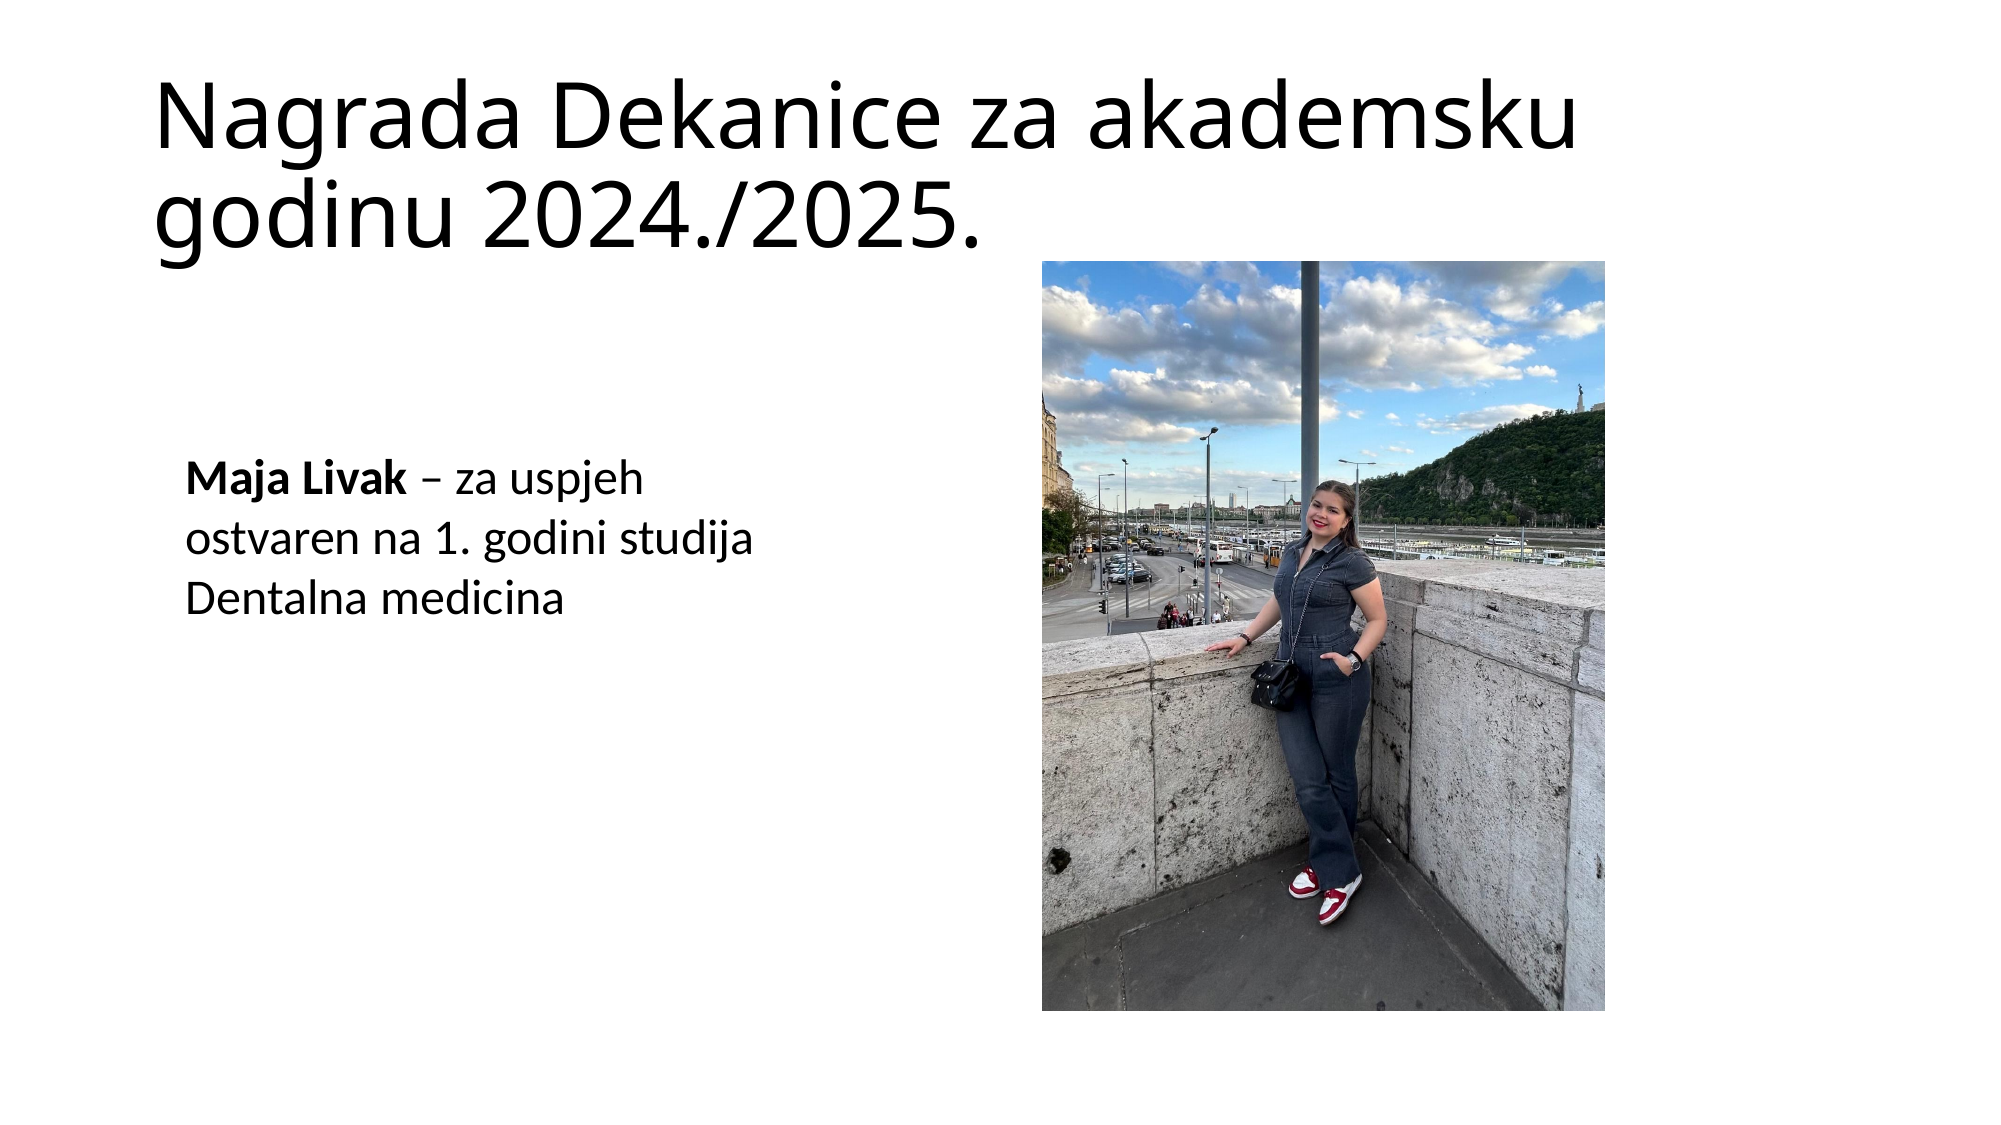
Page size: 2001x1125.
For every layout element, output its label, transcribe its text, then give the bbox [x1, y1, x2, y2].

picture [1042, 261, 1605, 1011]
title Nagrada Dekanice za akademsku godinu 2024./2025. [137, 59, 1863, 278]
text_box Maja Livak – za uspjeh ostvaren na 1. godini studija Dentalna medicina [170, 436, 843, 639]
